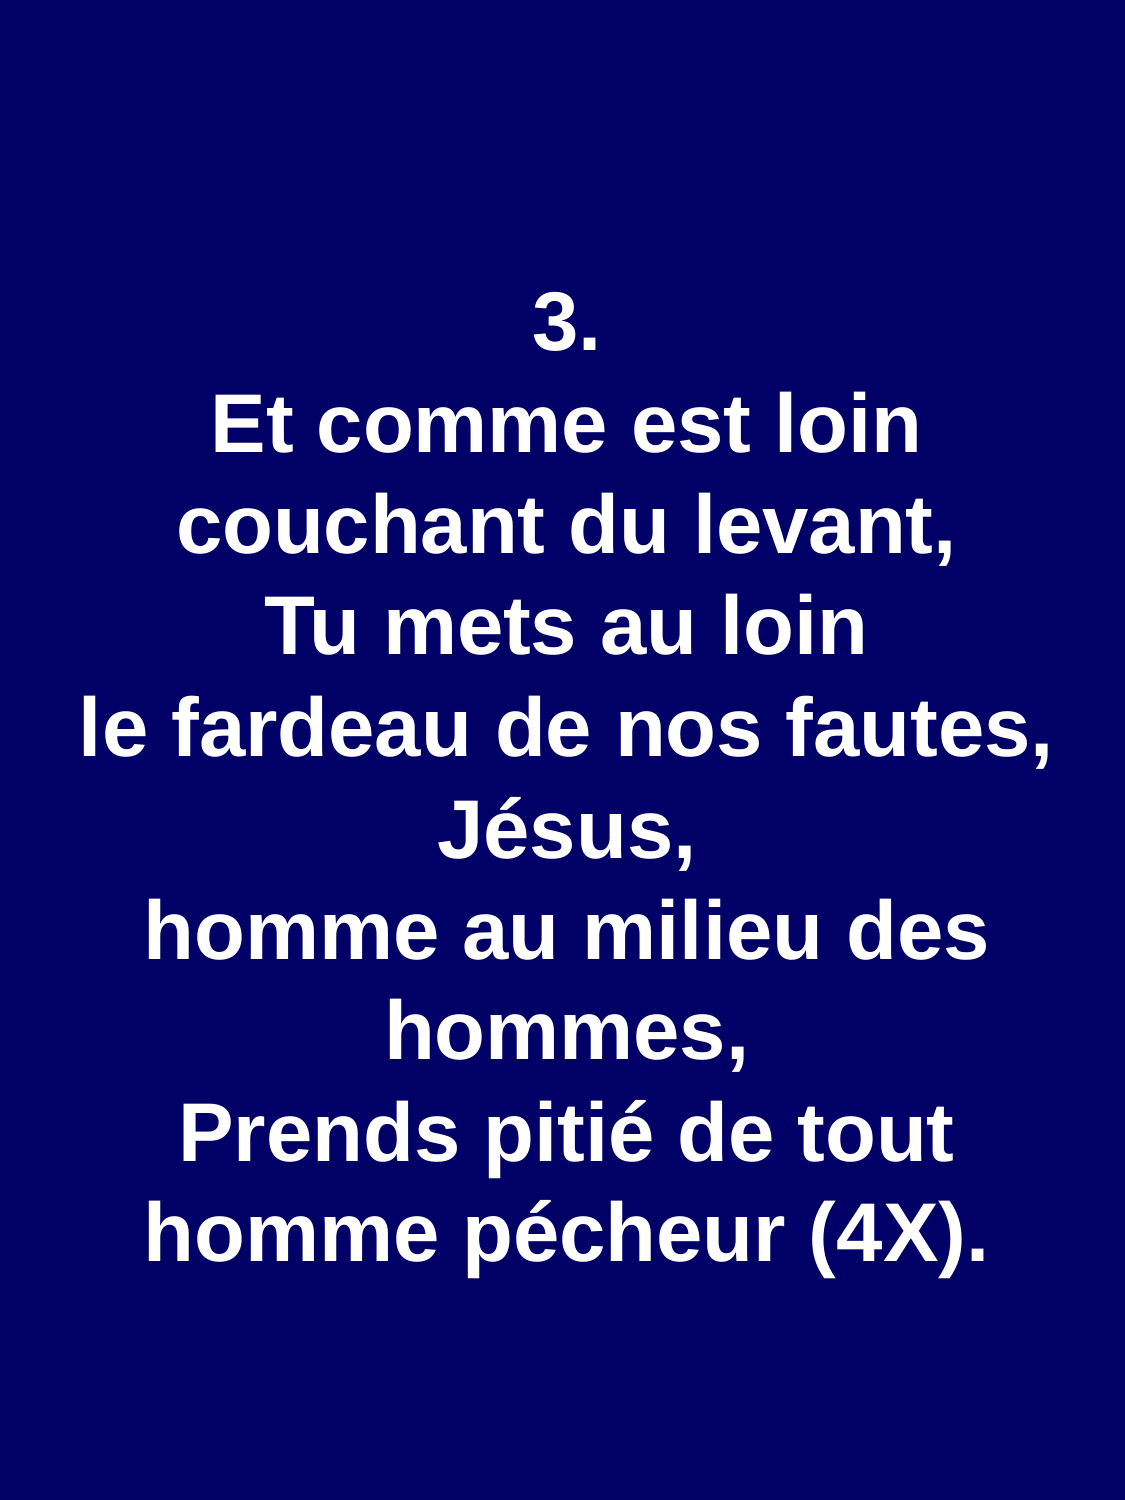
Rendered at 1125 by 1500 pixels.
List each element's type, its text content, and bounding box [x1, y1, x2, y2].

text_box 3. Et comme est loin couchant du levant, Tu mets au loin le fardeau de nos fautes, Jésus, homme au milieu des hommes, Prends pitié de tout homme pécheur (4X). [35, 259, 1099, 1179]
